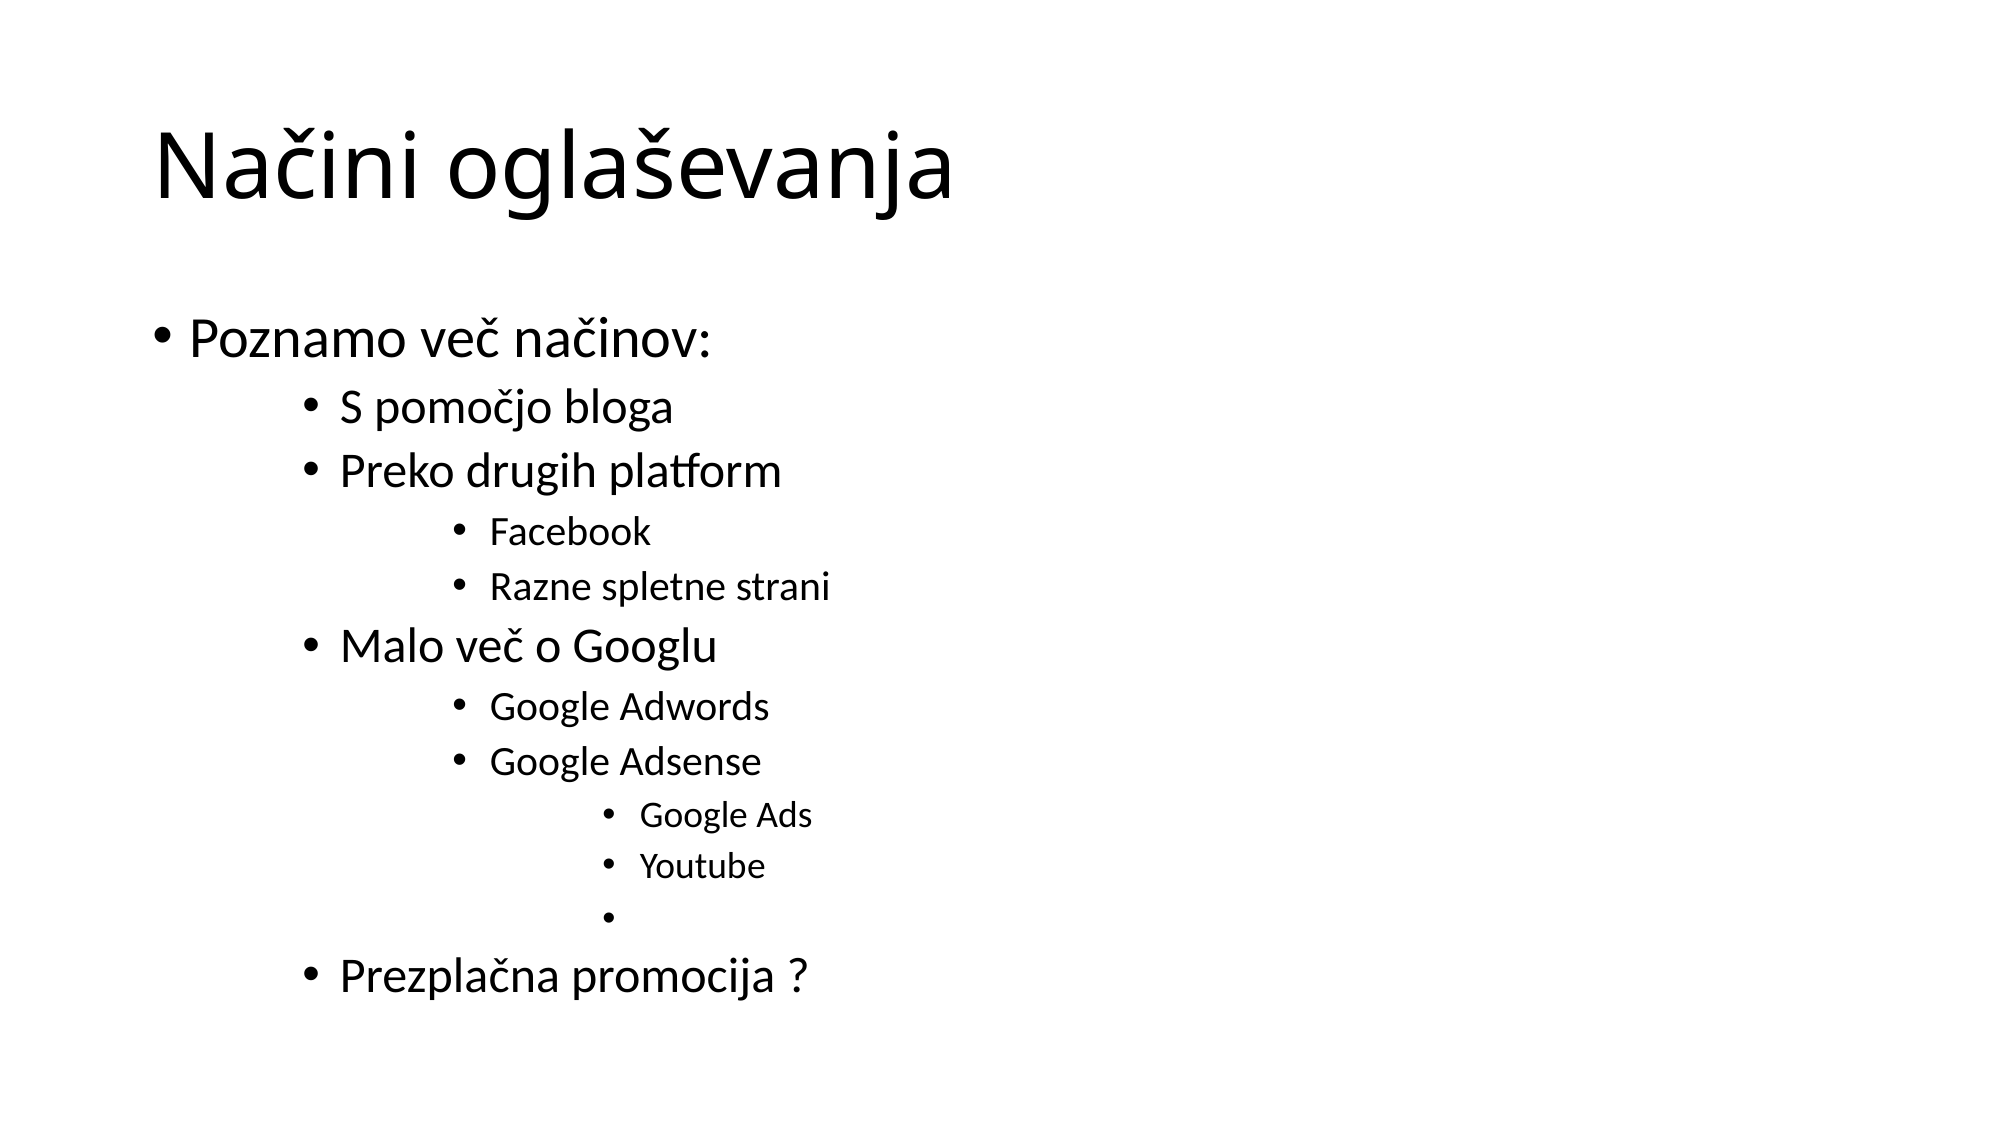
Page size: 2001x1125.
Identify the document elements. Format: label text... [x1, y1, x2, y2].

title Načini oglaševanja [137, 59, 1863, 278]
list Poznamo več načinov: S pomočjo bloga Preko drugih platform Facebook Razne spletne strani Malo več o Googlu Google Adwords Google Adsense Google Ads Youtube Prezplačna promocija ? [137, 299, 1863, 1014]
